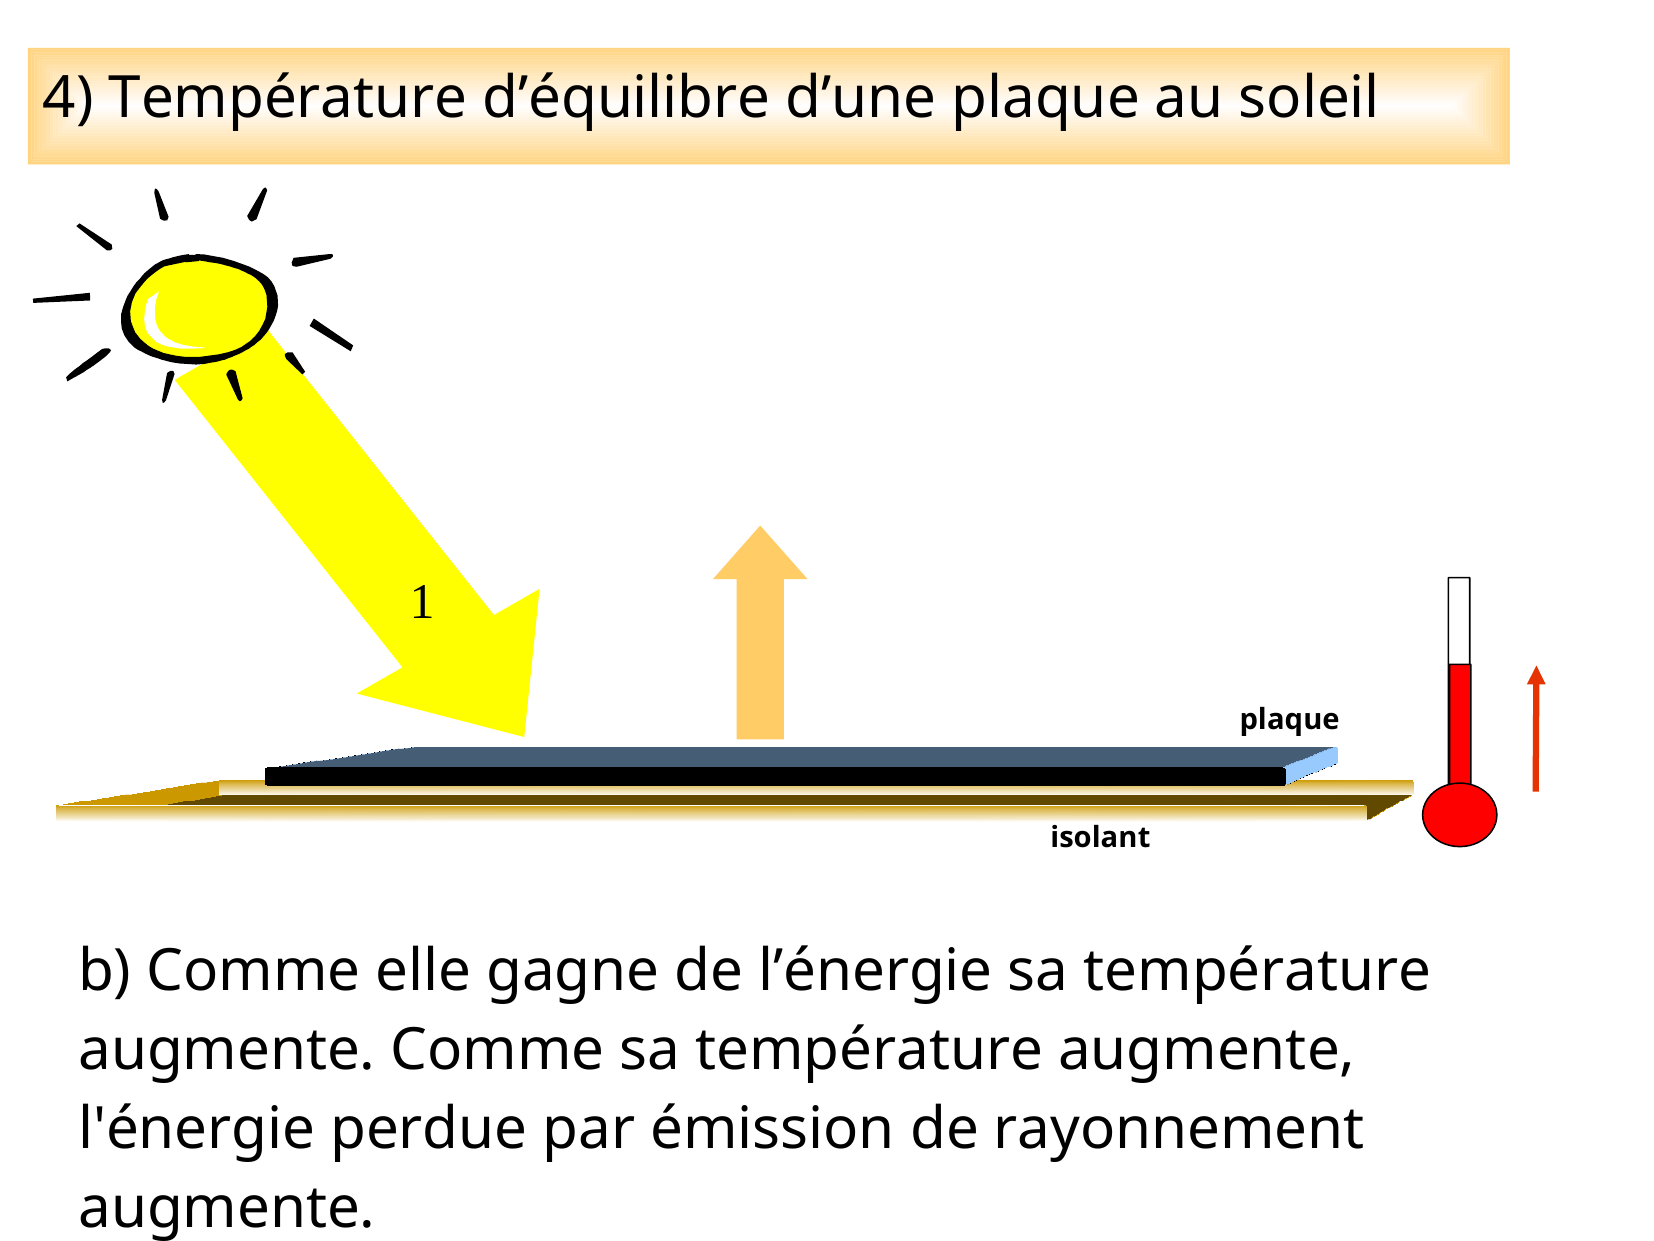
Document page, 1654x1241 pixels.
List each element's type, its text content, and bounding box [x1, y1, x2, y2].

text_box [76, 223, 113, 251]
text_box [32, 292, 91, 303]
text_box [27, 47, 1511, 165]
text_box [1422, 766, 1497, 847]
text_box [1448, 577, 1471, 690]
text_box 4) Température d’équilibre d’une plaque au soleil [27, 47, 1510, 164]
text_box isolant [1035, 808, 1288, 884]
text_box 1 [409, 575, 445, 645]
text_box [713, 525, 808, 740]
text_box [309, 318, 354, 352]
text_box [121, 254, 540, 738]
text_box [154, 188, 169, 221]
text_box [247, 187, 268, 222]
text_box b) Comme elle gagne de l’énergie sa température augmente. Comme sa température augmente, l'énergie perdue par émission de rayonnement augmente. [63, 920, 1615, 1209]
text_box [66, 348, 112, 382]
text_box [291, 254, 333, 267]
text_box plaque [1224, 690, 1477, 766]
picture [44, 737, 1429, 832]
